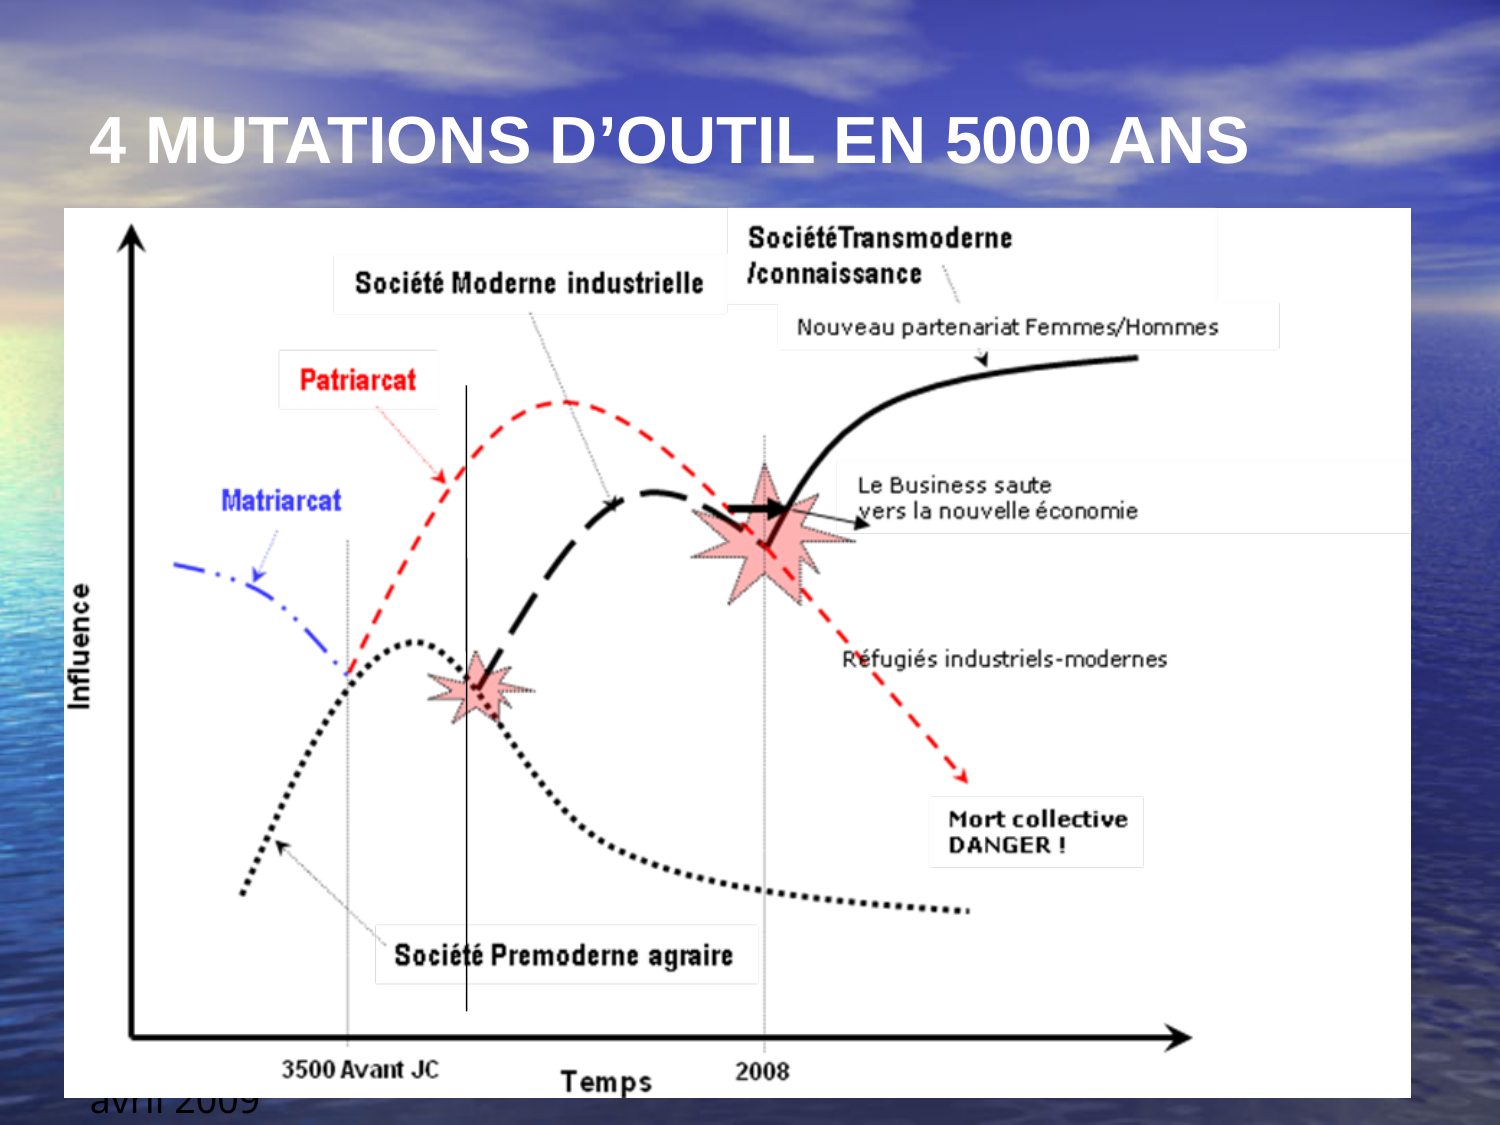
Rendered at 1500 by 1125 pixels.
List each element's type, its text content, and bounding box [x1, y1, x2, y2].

title 4 MUTATIONS D’OUTIL EN 5000 ANS [75, 44, 1425, 233]
picture [0, 0, 1500, 1125]
